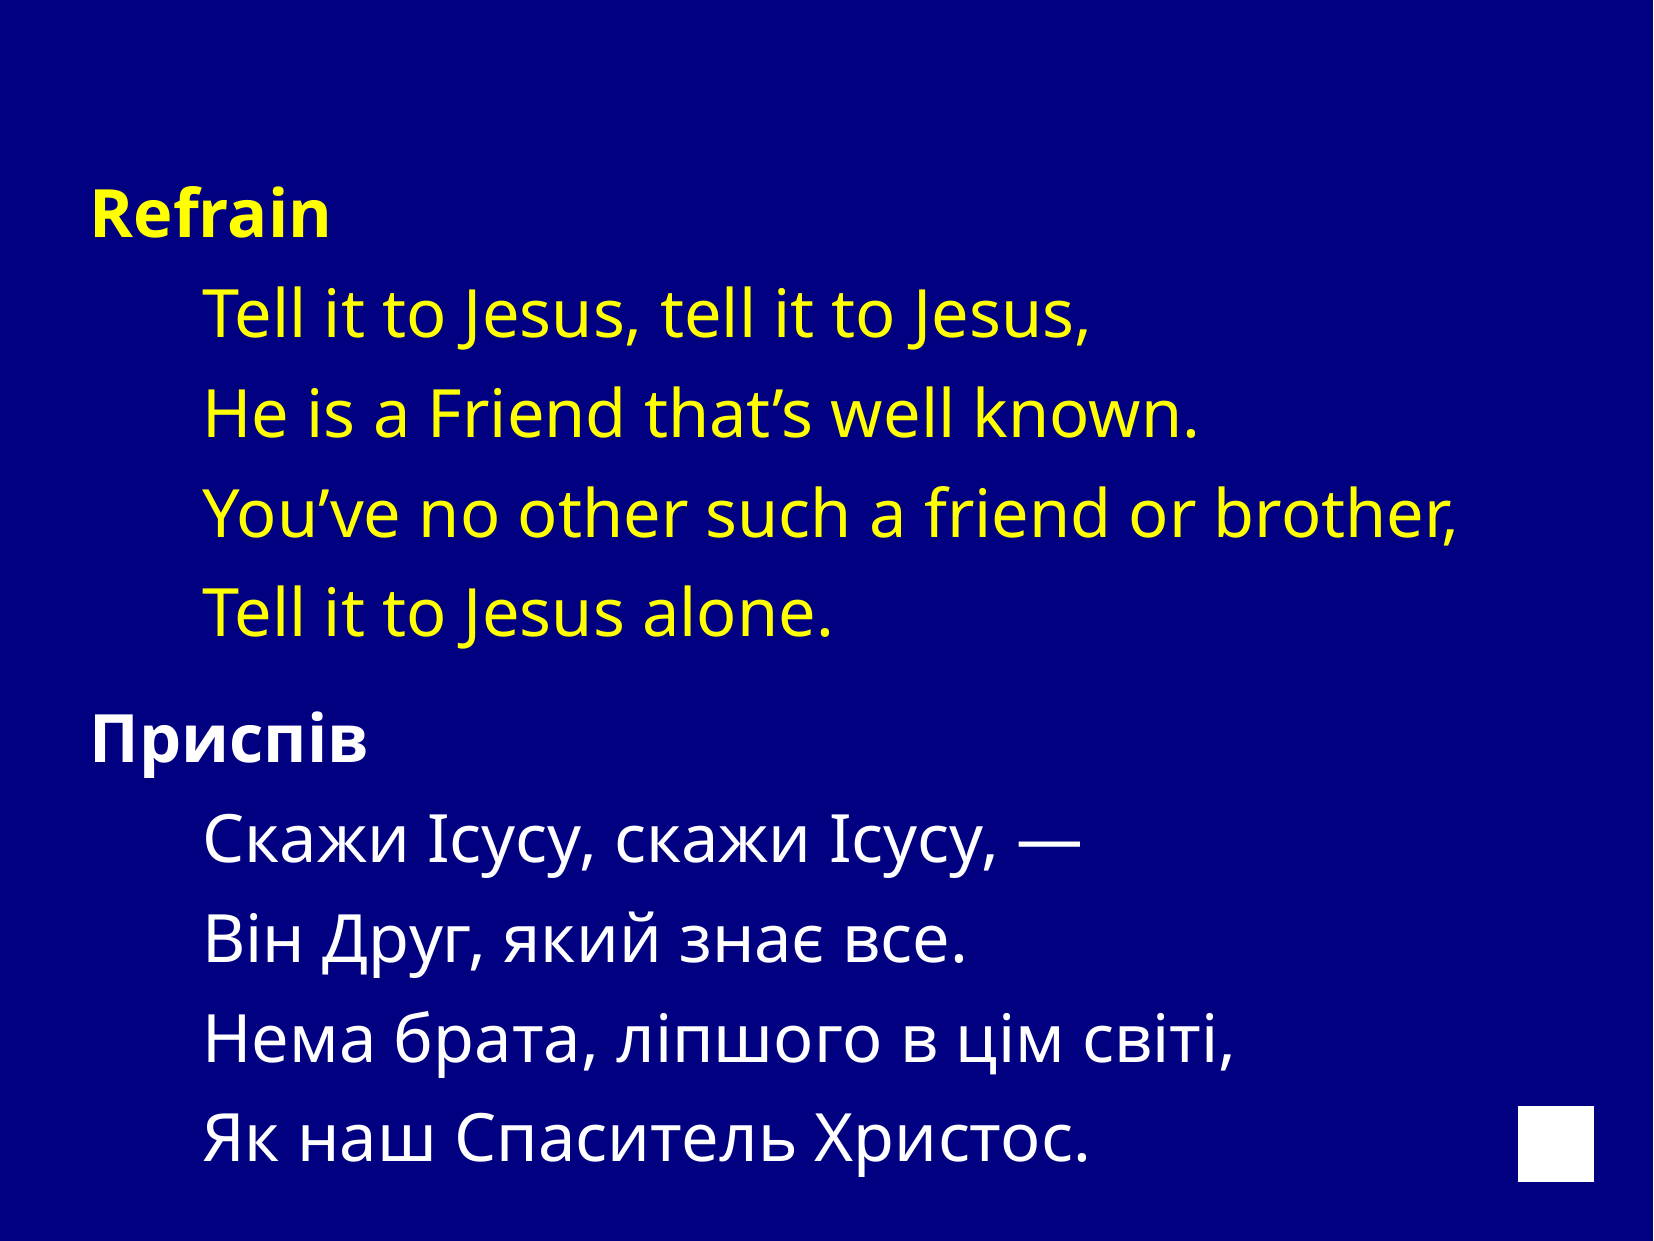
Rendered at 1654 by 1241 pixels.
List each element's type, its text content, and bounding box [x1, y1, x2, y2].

text_box Refrain Tell it to Jesus, tell it to Jesus, He is a Friend that’s well known. You’ve no other such a friend or brother, Tell it to Jesus alone. [75, 150, 1651, 638]
text_box Приспів Скажи Ісусу, скажи Ісусу, ― Він Друг, який знає все. Нема брата, ліпшого в цім світі, Як наш Спаситель Христос. [75, 675, 1576, 1163]
text_box [1518, 1106, 1594, 1182]
